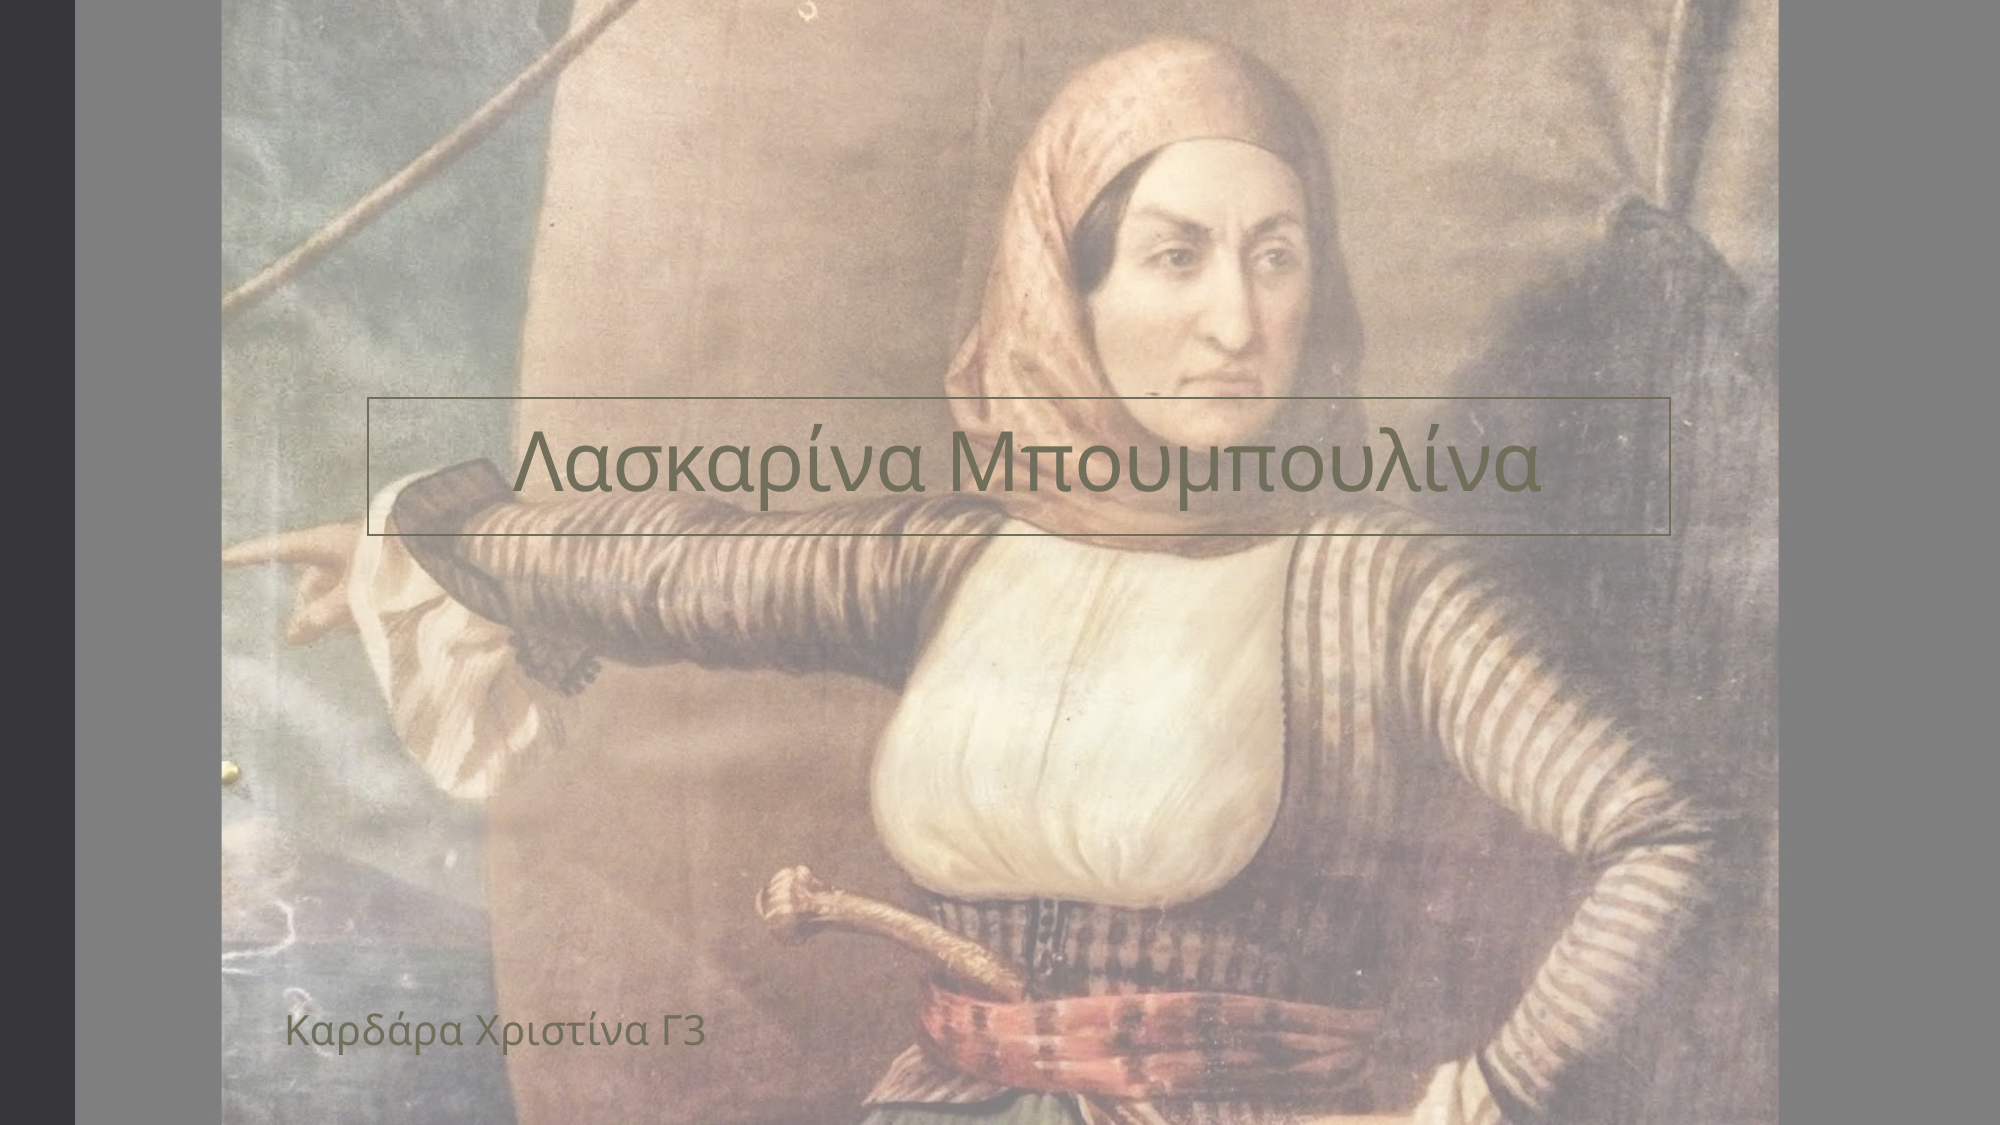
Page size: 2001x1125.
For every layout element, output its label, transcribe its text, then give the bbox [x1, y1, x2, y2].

title Λασκαρίνα Μπουμπουλίνα [498, 399, 1669, 516]
picture [0, 0, 2000, 1125]
title Λασκαρίνα Μπουμπουλίνα [498, 368, 1999, 516]
subtitle Καρδάρα Χριστίνα Γ3 [268, 999, 748, 1074]
